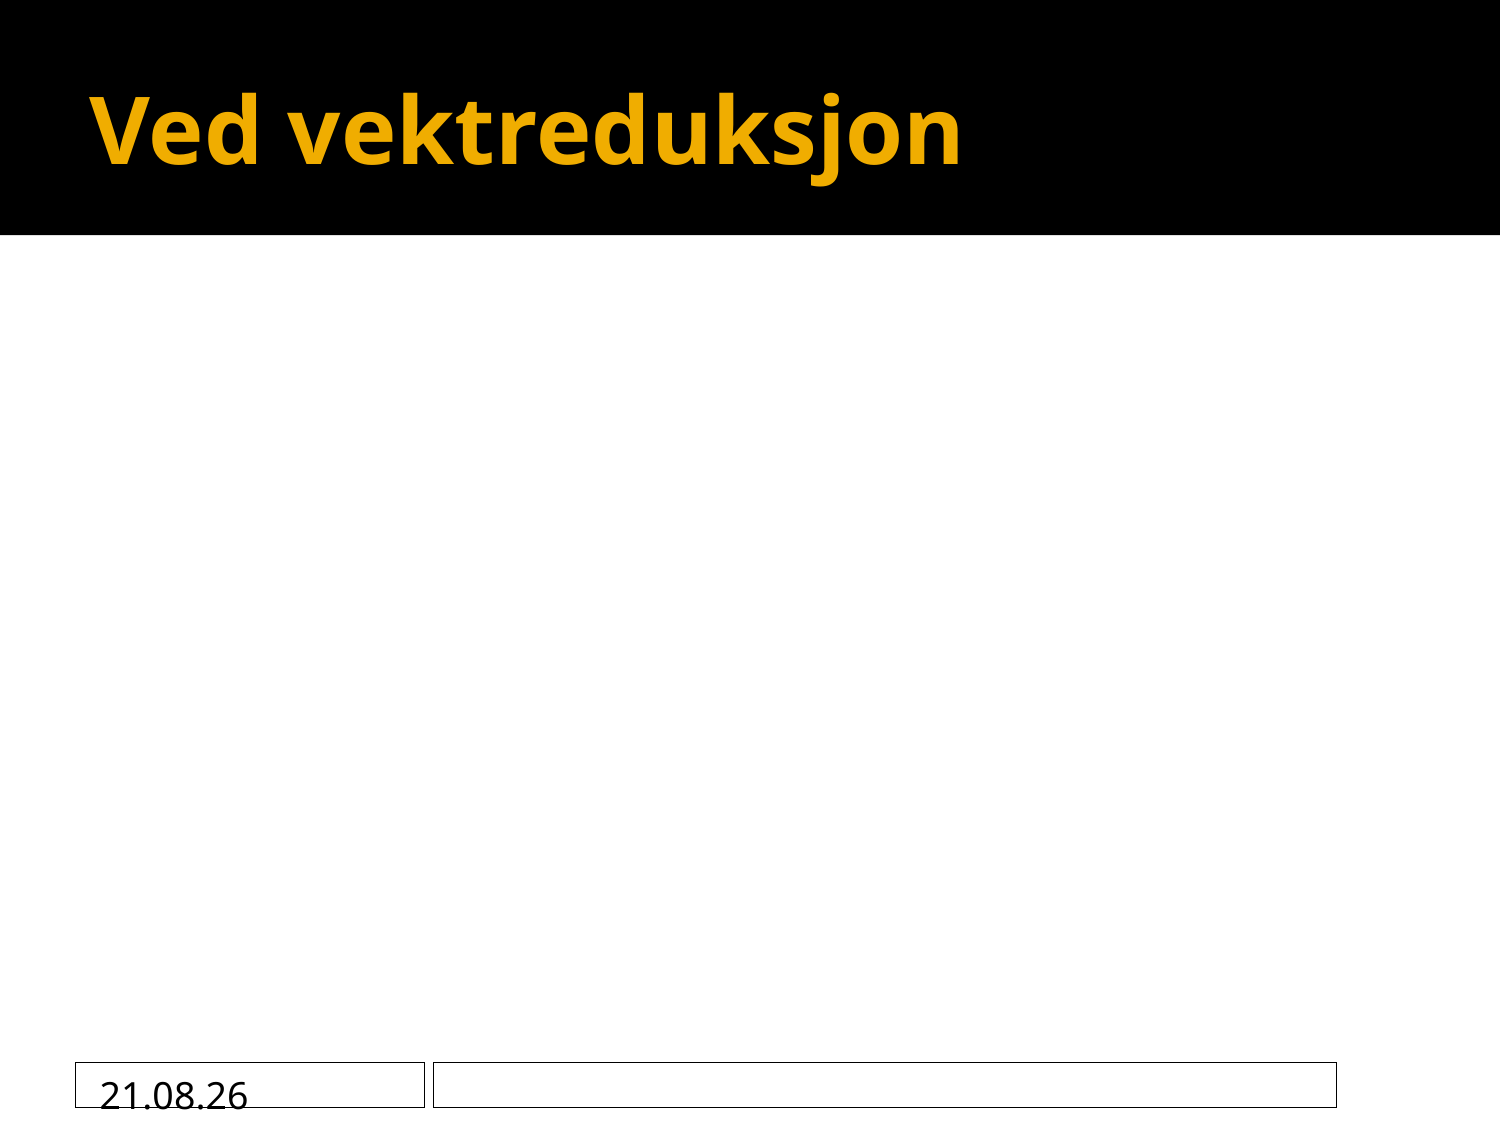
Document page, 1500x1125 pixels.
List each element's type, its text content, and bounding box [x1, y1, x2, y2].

title Ved vektreduksjon [75, 25, 1425, 231]
